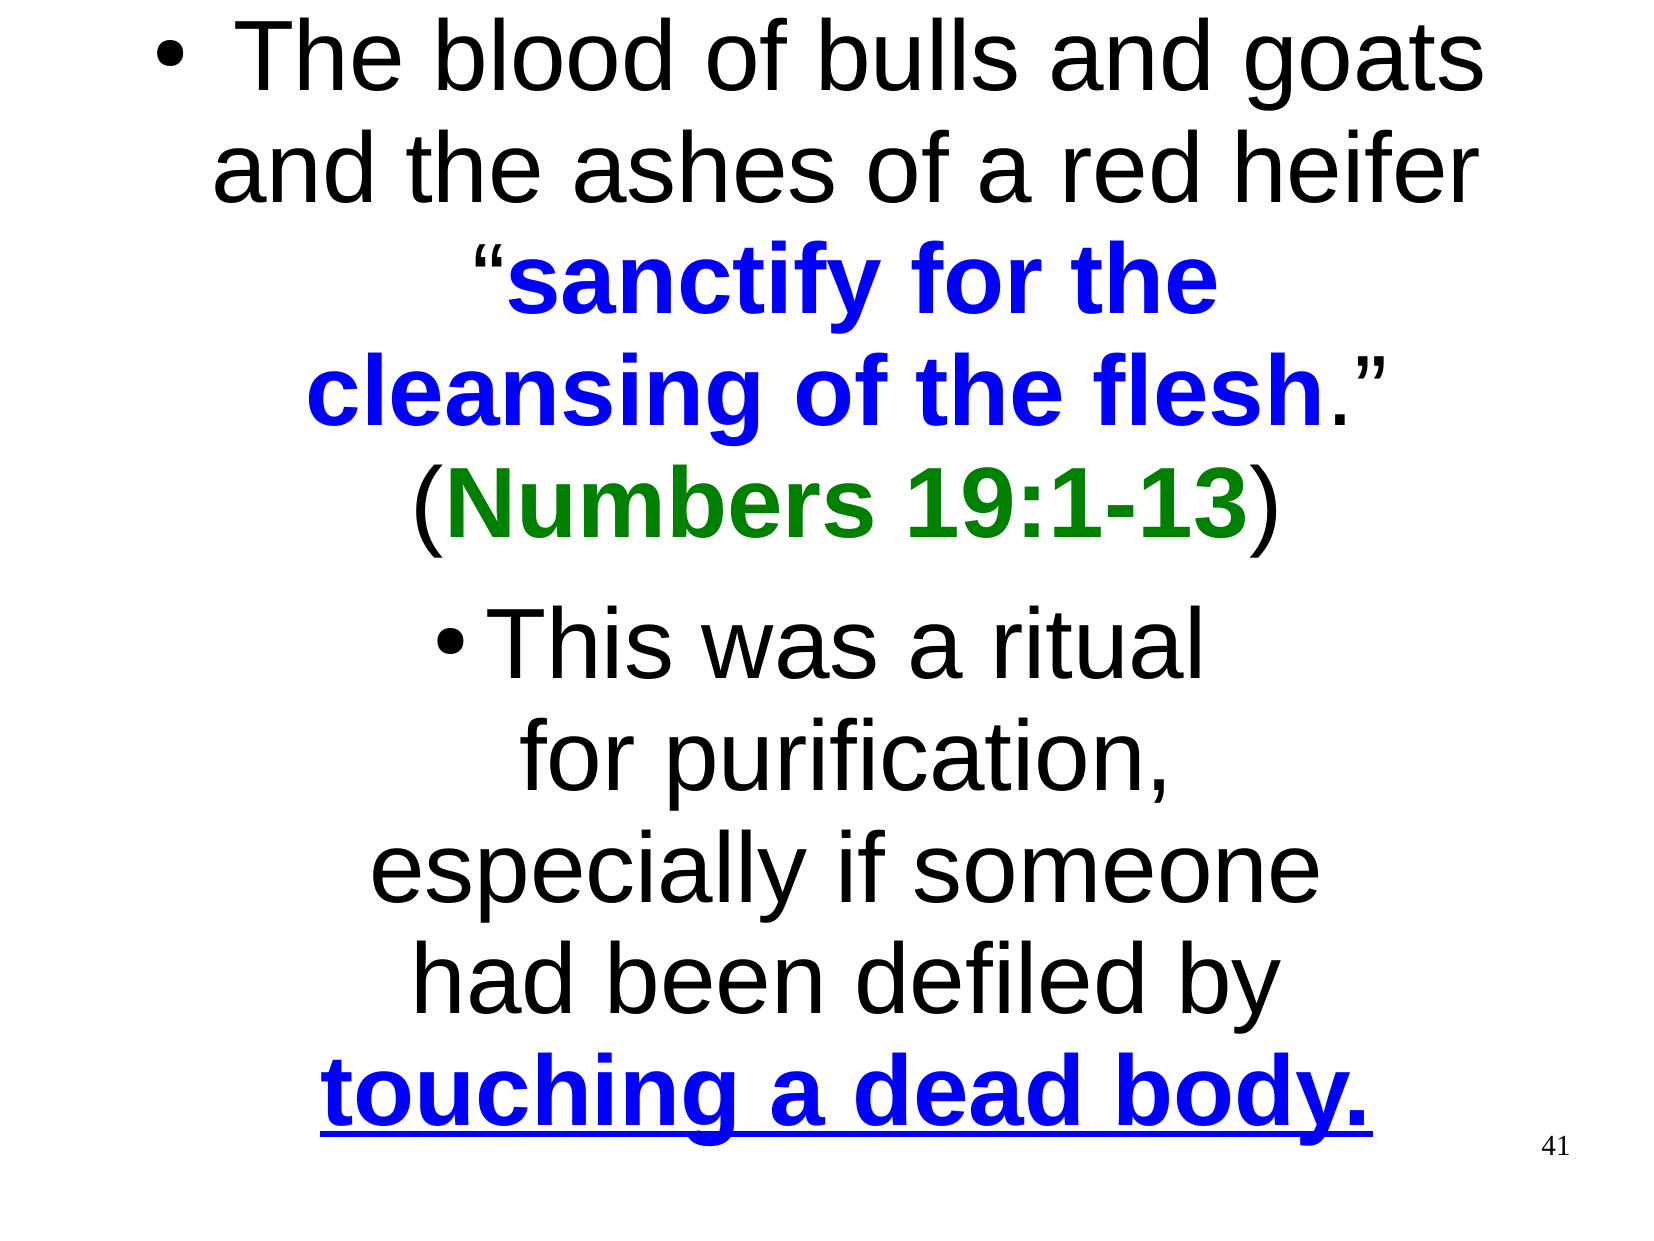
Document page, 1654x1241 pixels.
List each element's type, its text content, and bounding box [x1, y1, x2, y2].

list The blood of bulls and goats and the ashes of a red heifer “sanctify for the cleansing of the flesh.” (Numbers 19:1-13) This was a ritual for purification, especially if someone had been defiled by touching a dead body. [0, 0, 1651, 1238]
